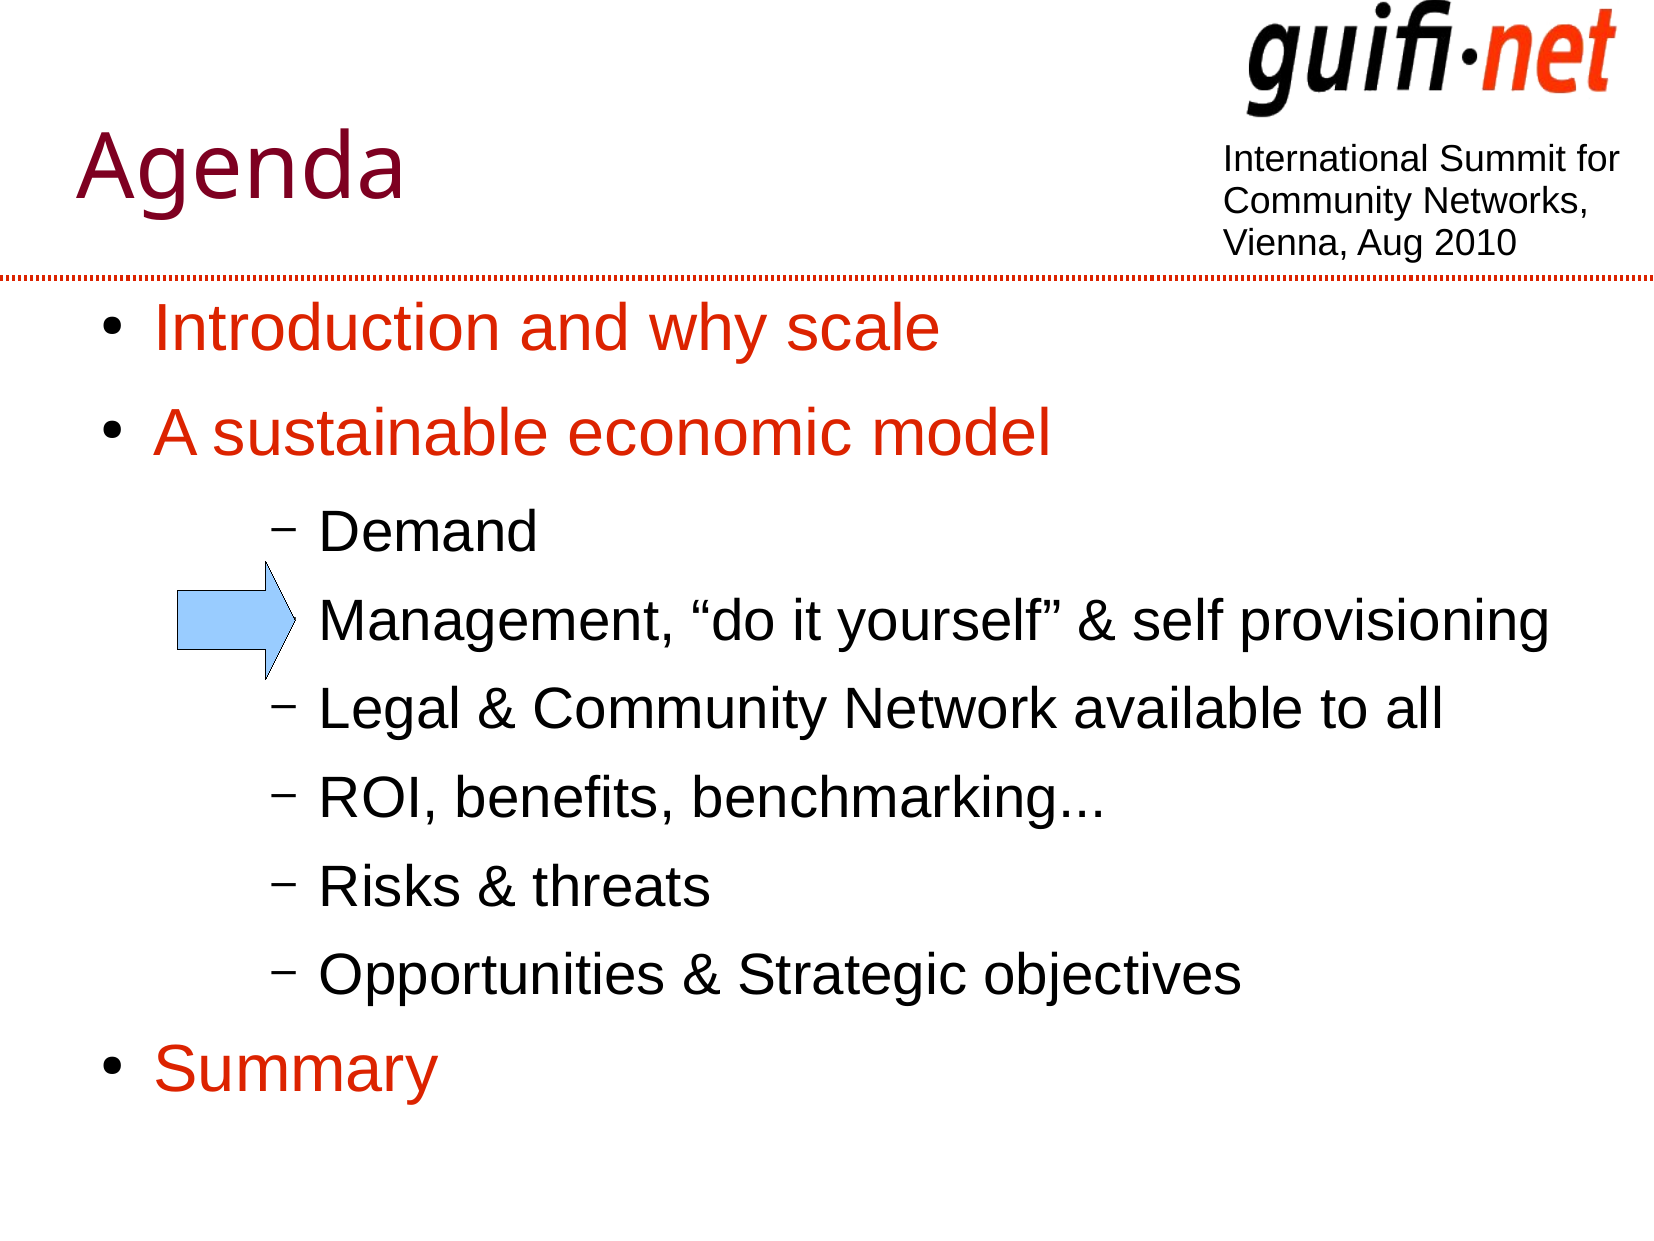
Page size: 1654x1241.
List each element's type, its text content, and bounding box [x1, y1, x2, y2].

picture [1240, 0, 1625, 119]
title Agenda [76, 66, 1093, 259]
text_box [177, 561, 296, 680]
list Introduction and why scale A sustainable economic model Demand Management, “do it yourself” & self provisioning Legal & Community Network available to all ROI, benefits, benchmarking... Risks & threats Opportunities & Strategic objectives Summary [82, 290, 1571, 1106]
